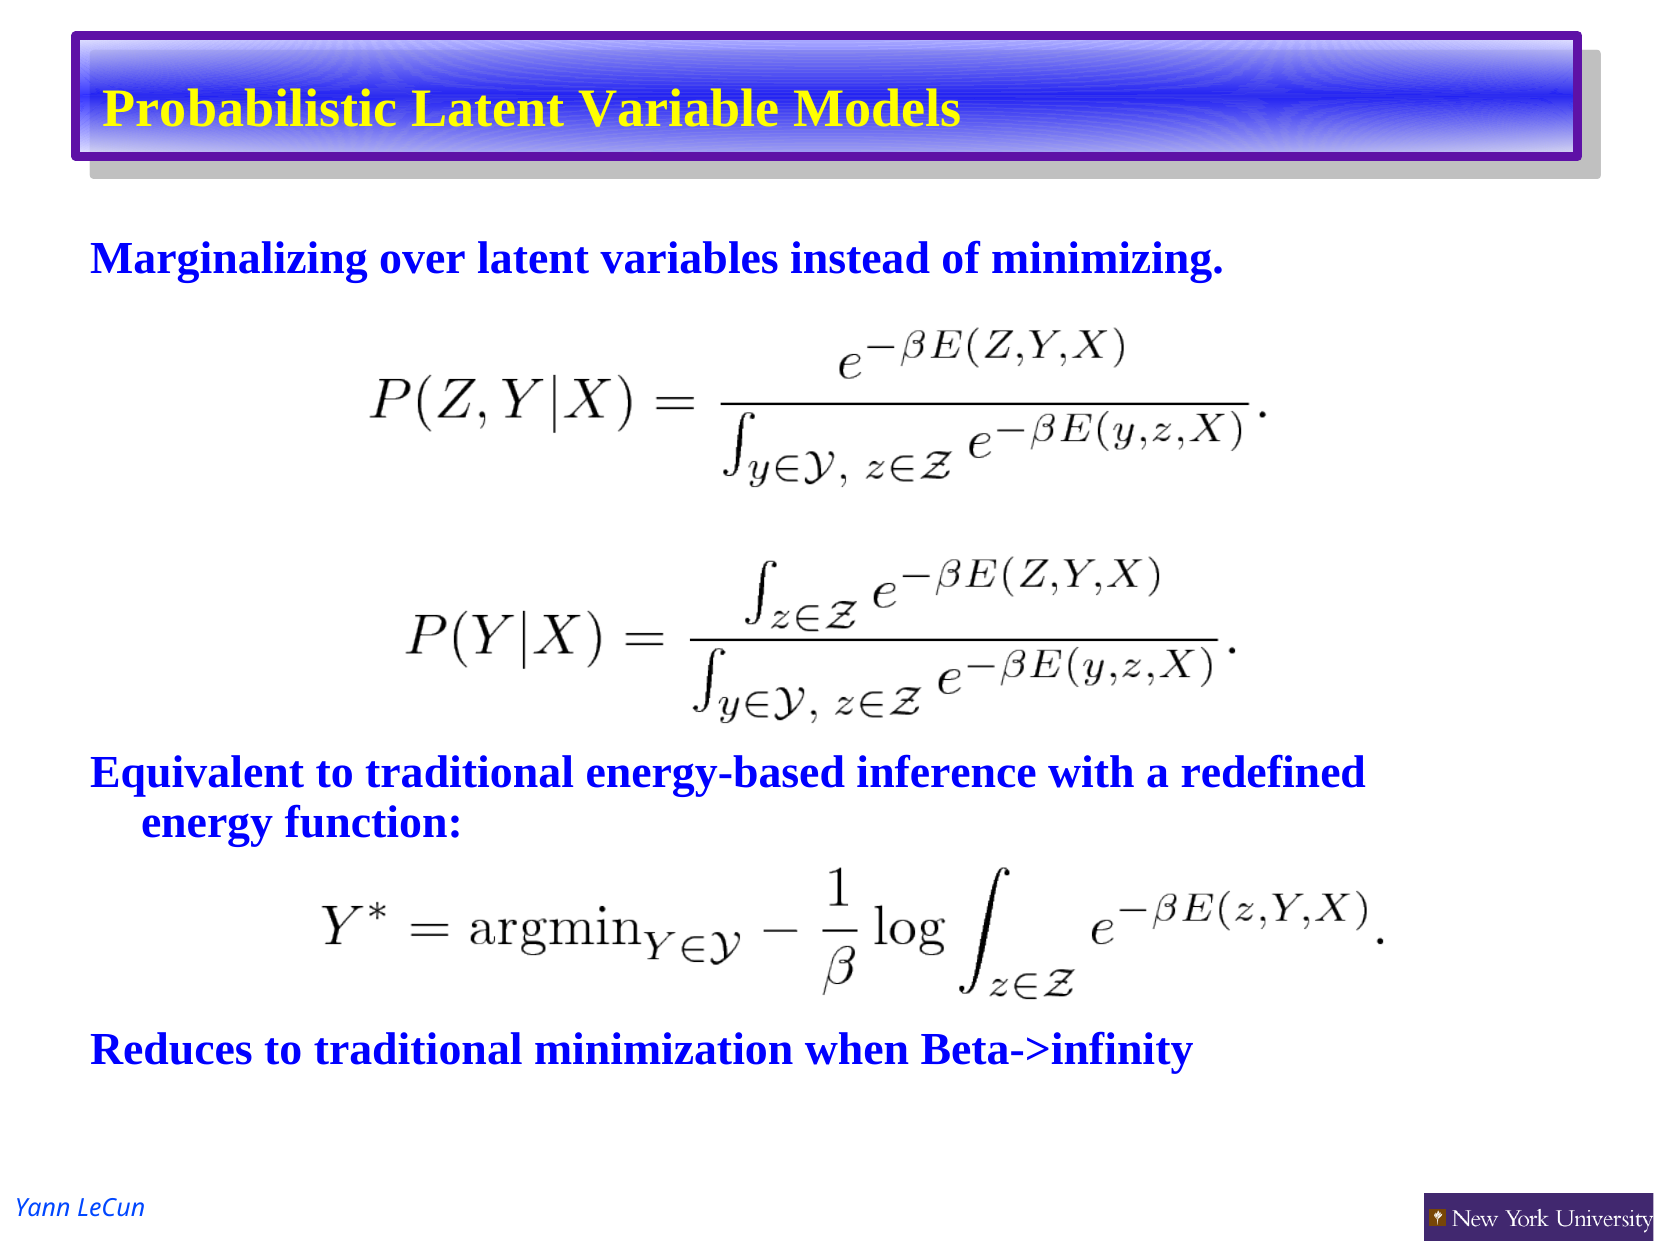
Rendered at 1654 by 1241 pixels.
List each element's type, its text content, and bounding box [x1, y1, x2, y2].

picture [364, 322, 1272, 493]
list Reduces to traditional minimization when Beta->infinity [90, 1024, 1575, 1148]
list Equivalent to traditional energy-based inference with a redefined energy function: [90, 746, 1456, 870]
picture [316, 870, 1389, 1005]
picture [1424, 1193, 1654, 1241]
picture [400, 551, 1241, 729]
title Probabilistic Latent Variable Models [75, 35, 1578, 157]
list Marginalizing over latent variables instead of minimizing. [90, 232, 1575, 384]
